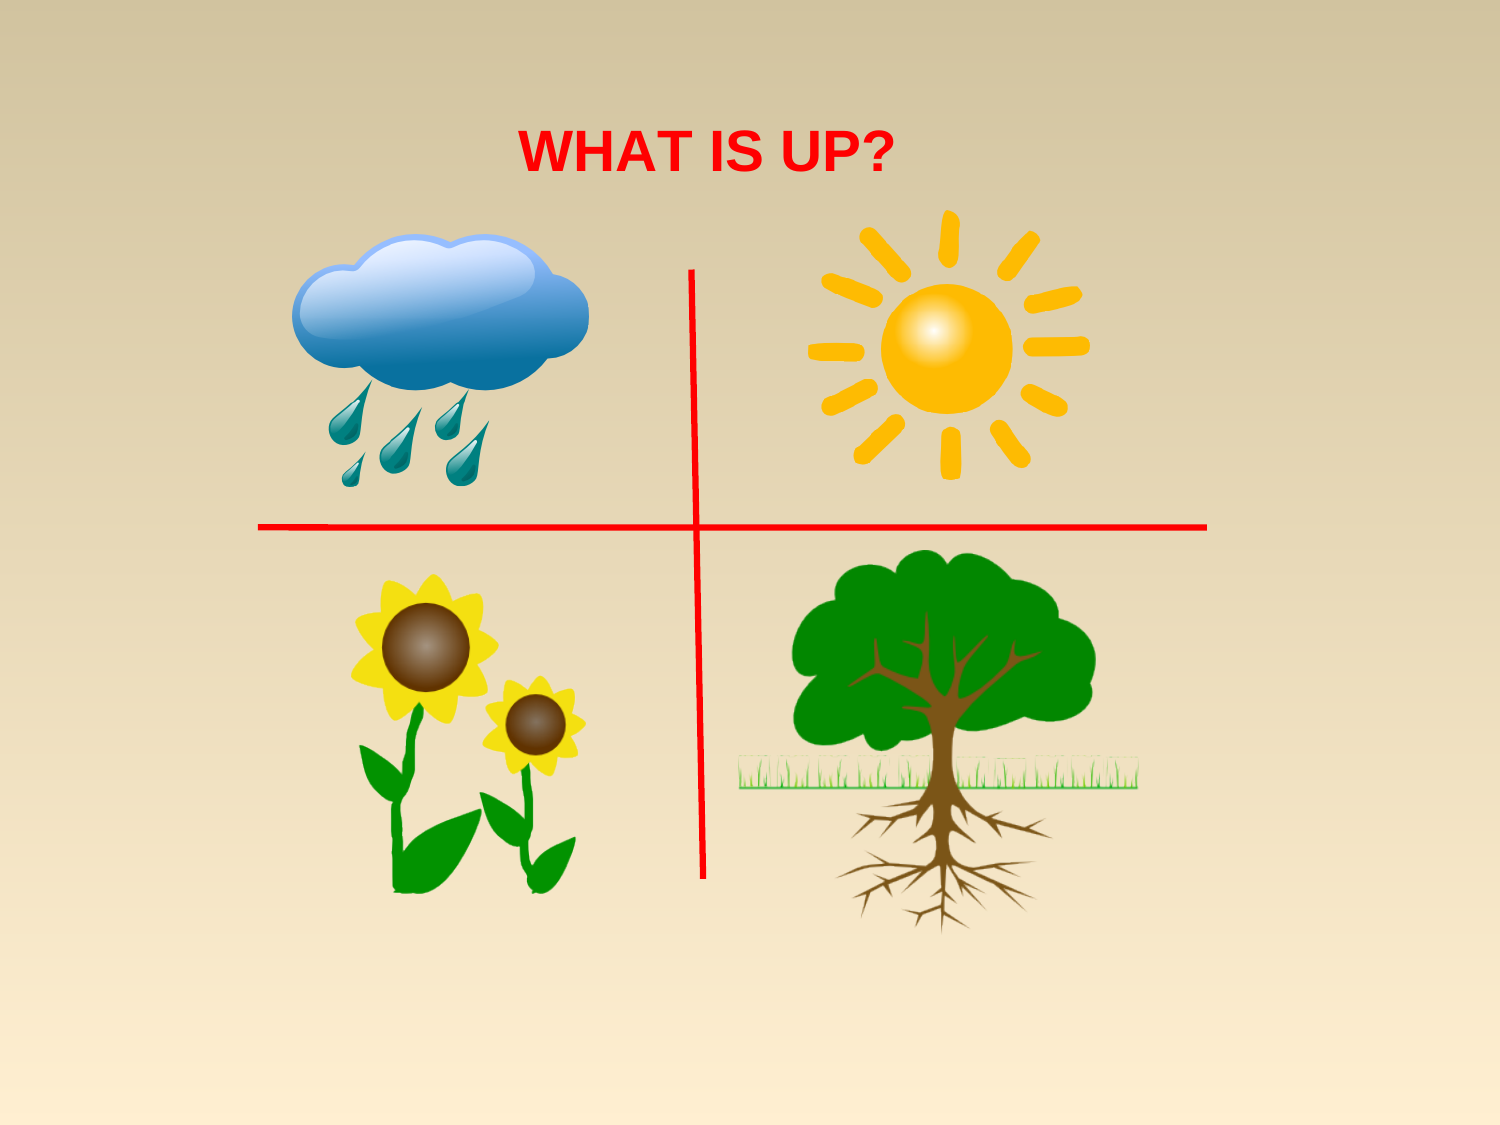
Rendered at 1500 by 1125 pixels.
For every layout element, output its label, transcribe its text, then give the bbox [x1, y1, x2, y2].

picture [351, 574, 586, 894]
picture [738, 550, 1139, 935]
picture [808, 210, 1090, 480]
picture [292, 234, 589, 487]
text_box WHAT IS UP? [503, 105, 1067, 191]
